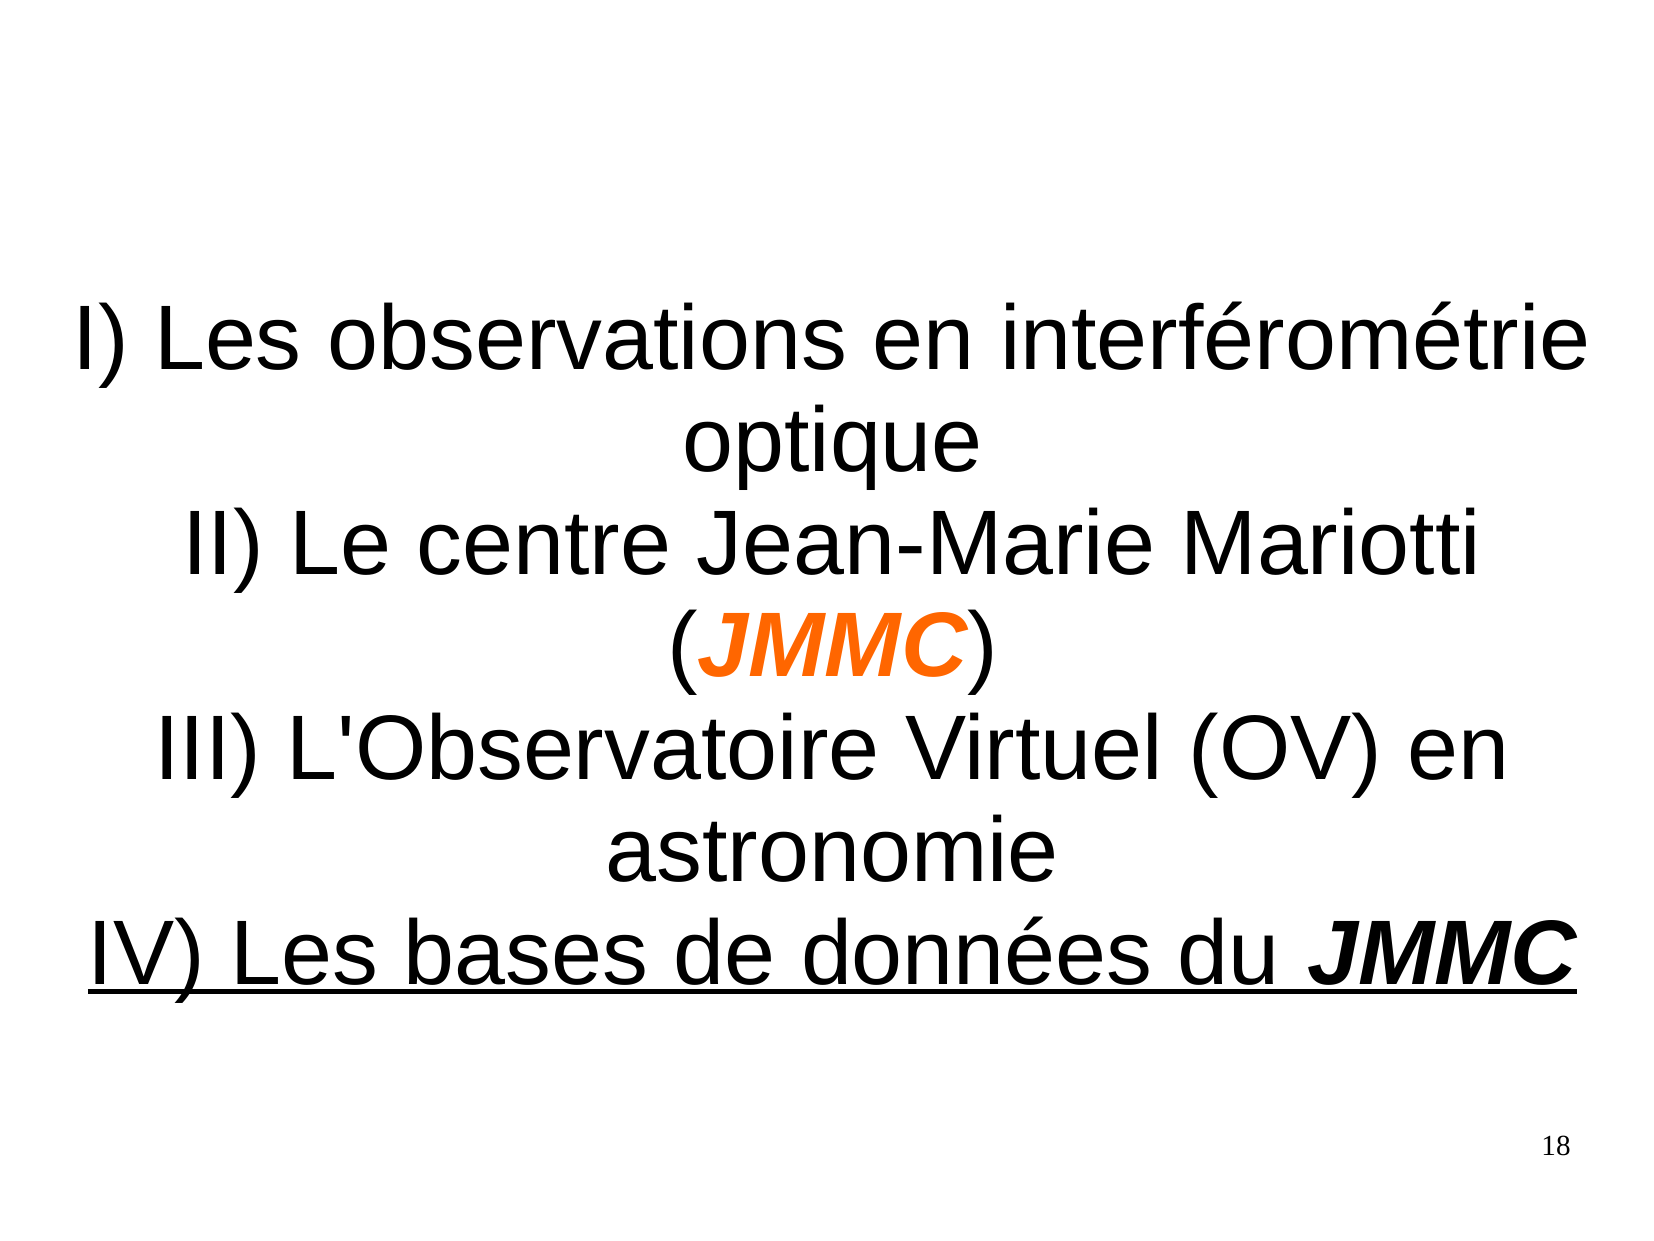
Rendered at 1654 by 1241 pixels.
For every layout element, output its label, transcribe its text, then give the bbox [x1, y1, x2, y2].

title I) Les observations en interférométrie optique II) Le centre Jean-Marie Mariotti (JMMC) III) L'Observatoire Virtuel (OV) en astronomie IV) Les bases de données du JMMC [35, 234, 1630, 1158]
